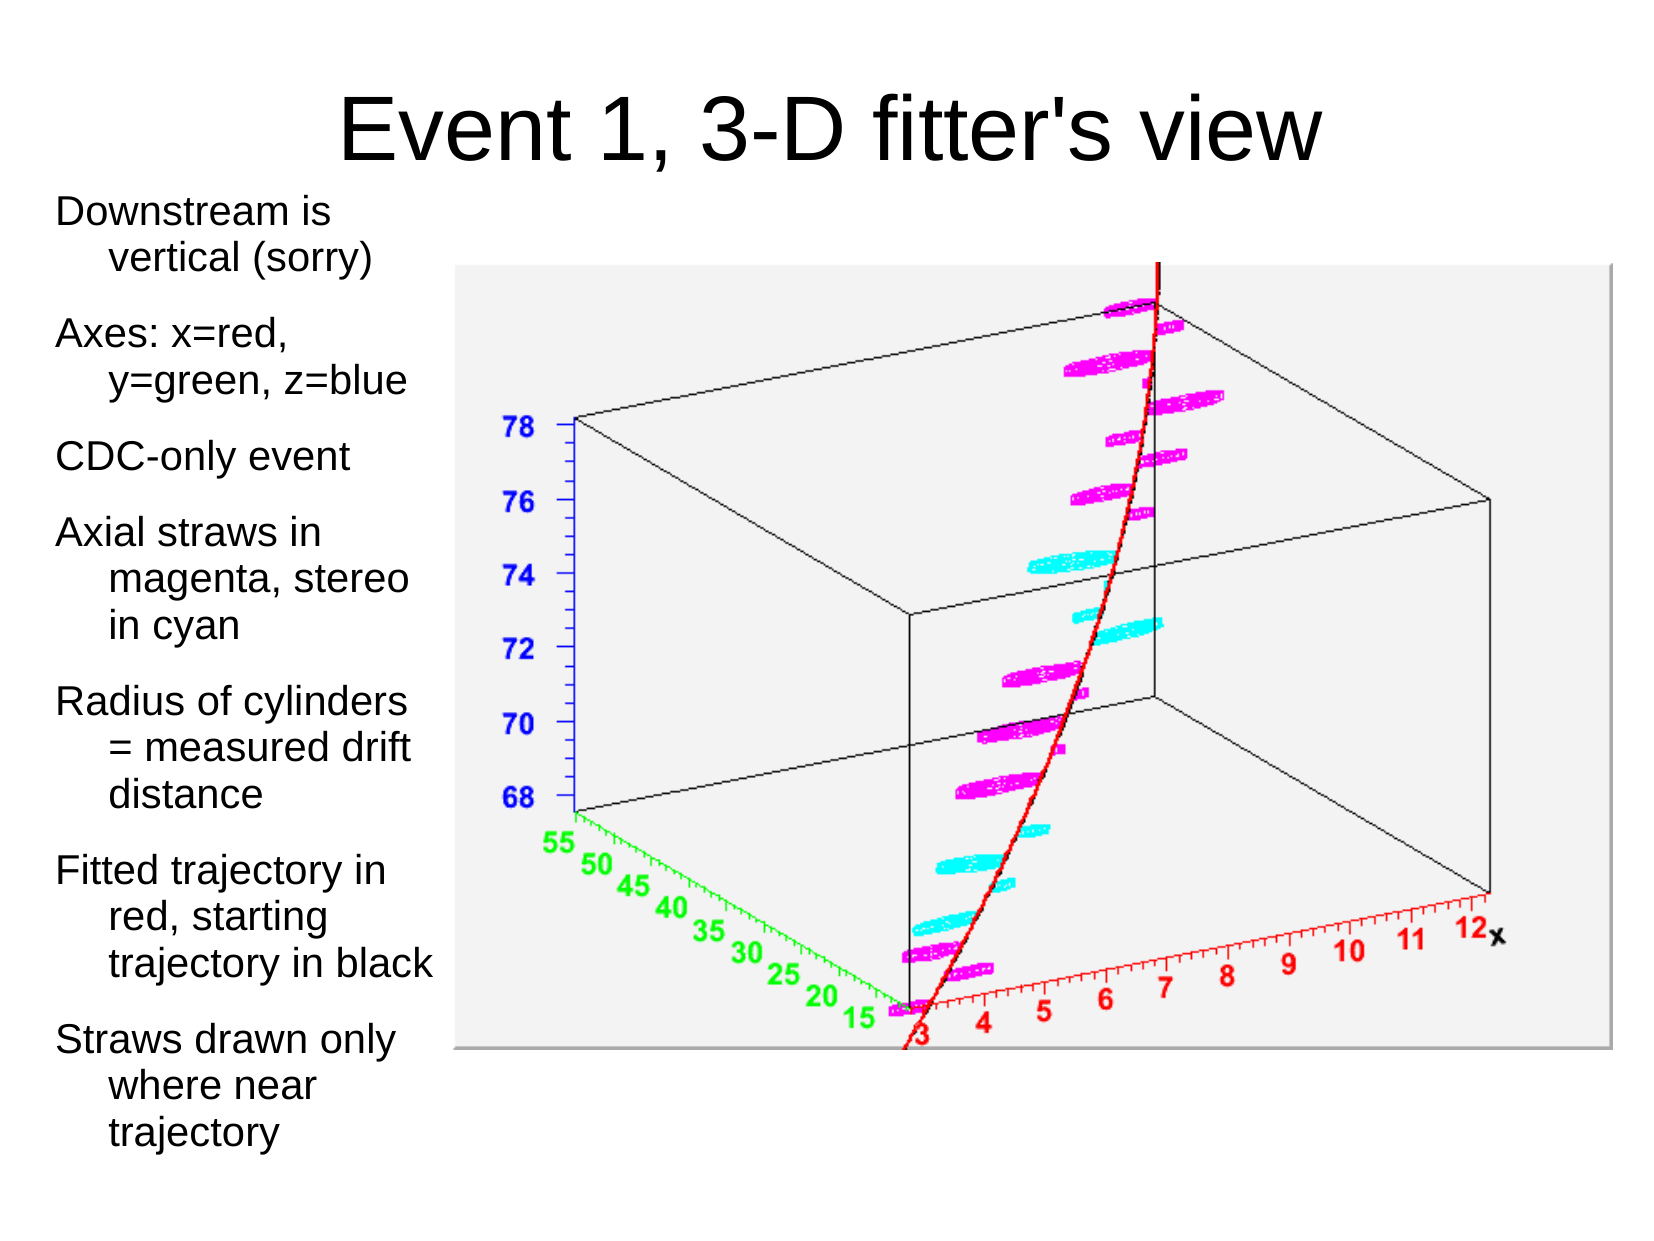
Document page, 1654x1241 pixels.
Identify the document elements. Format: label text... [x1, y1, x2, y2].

picture [452, 262, 1613, 1050]
list Downstream is vertical (sorry) Axes: x=red, y=green, z=blue CDC-only event Axial straws in magenta, stereo in cyan Radius of cylinders = measured drift distance Fitted trajectory in red, starting trajectory in black Straws drawn only where near trajectory [37, 187, 443, 1202]
title Event 1, 3-D fitter's view [86, 32, 1576, 226]
